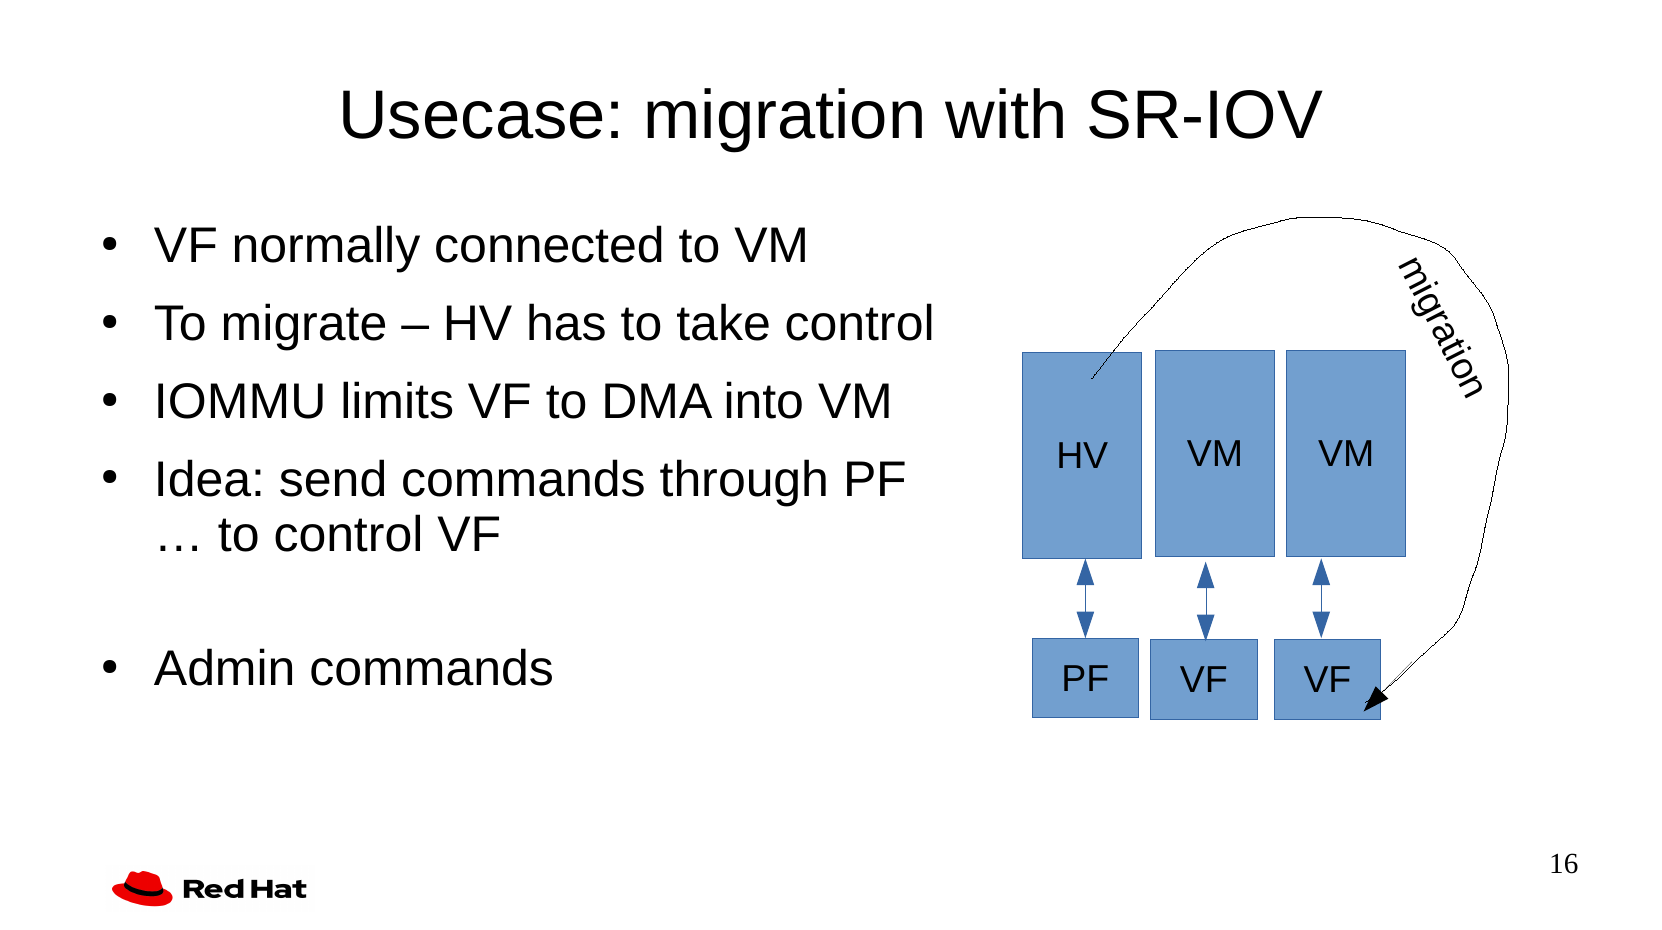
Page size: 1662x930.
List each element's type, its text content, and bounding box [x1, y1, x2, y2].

text_box VM [1286, 350, 1406, 557]
picture [105, 865, 315, 912]
text_box HV [1022, 352, 1142, 559]
text_box PF [1032, 638, 1139, 718]
text_box VM [1155, 350, 1275, 557]
list VF normally connected to VM To migrate – HV has to take control IOMMU limits VF to DMA into VM Idea: send commands through PF … to control VF Admin commands [83, 217, 1579, 757]
text_box VF [1274, 639, 1381, 720]
title Usecase: migration with SR-IOV [83, 36, 1579, 193]
text_box migration [1360, 232, 1516, 438]
text_box VF [1150, 639, 1258, 720]
